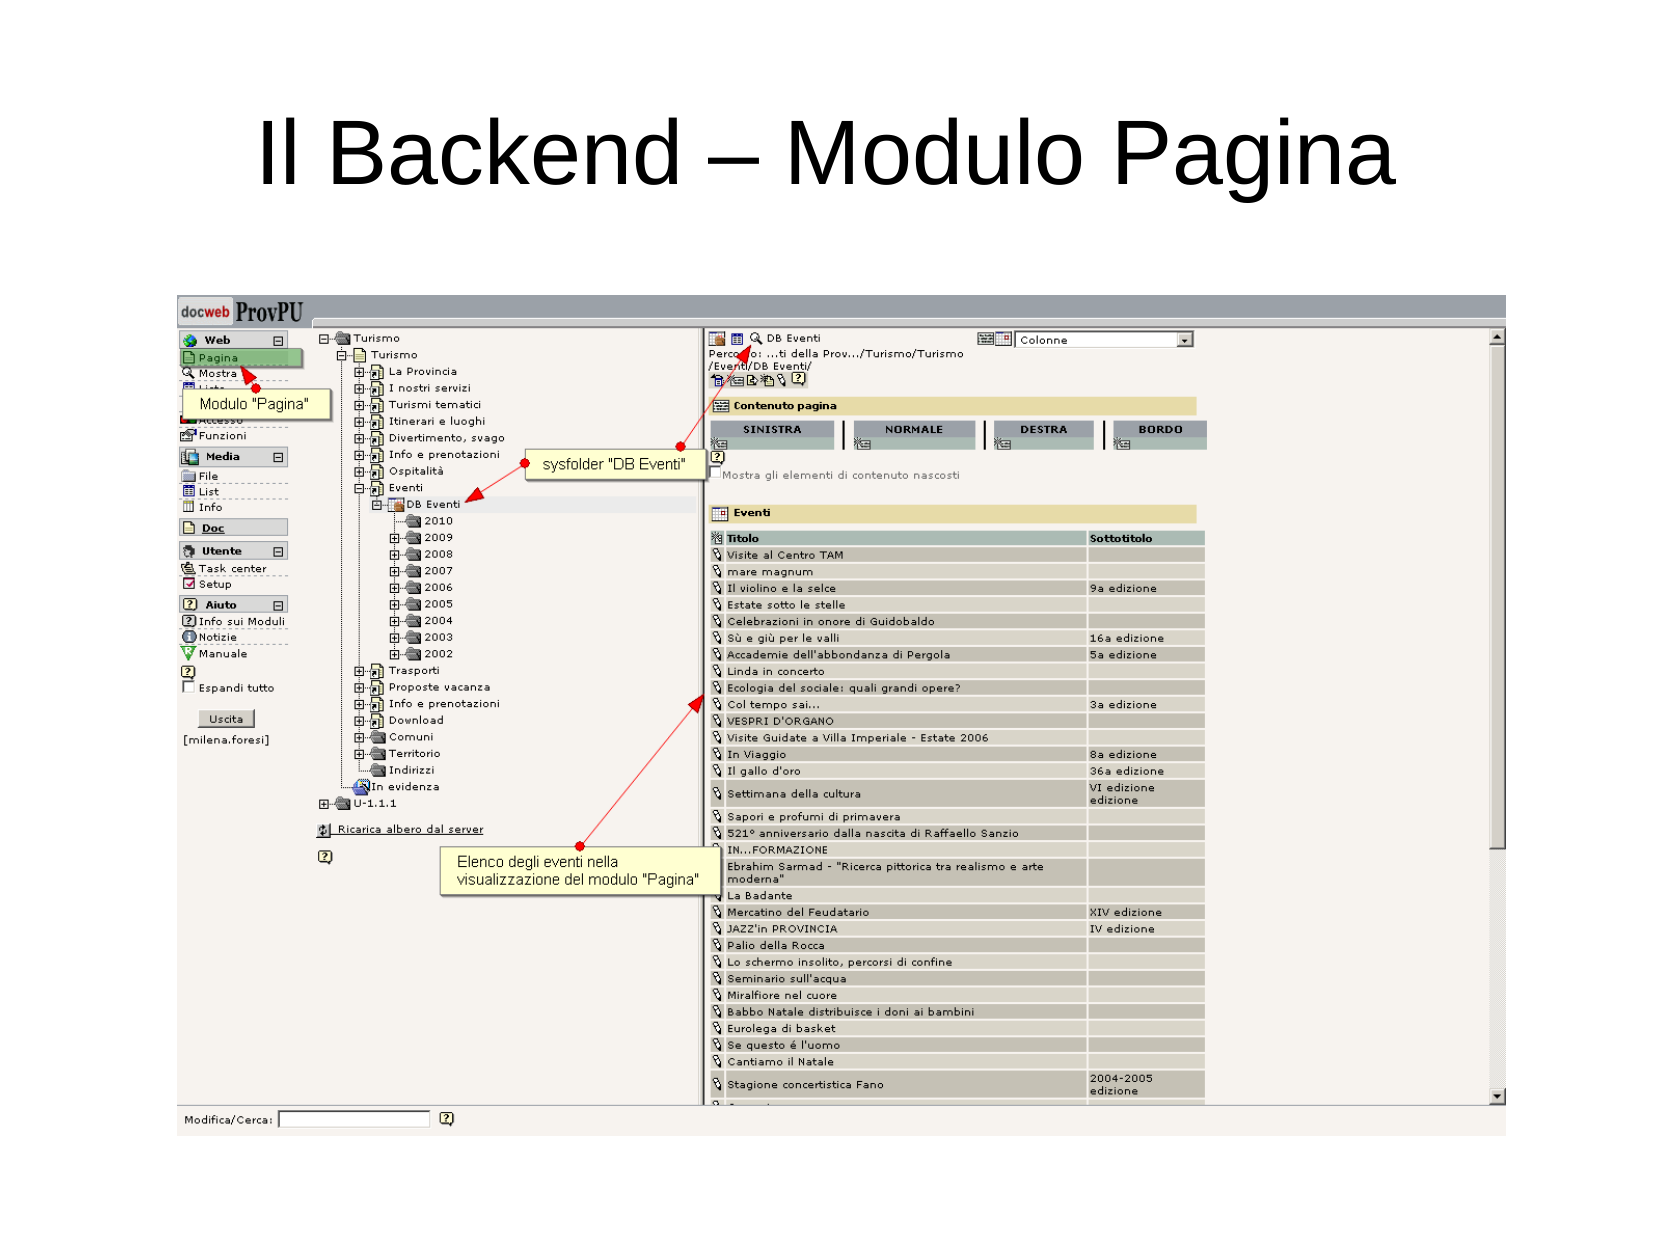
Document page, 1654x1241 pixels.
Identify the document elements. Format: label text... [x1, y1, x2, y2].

title Il Backend – Modulo Pagina [82, 56, 1571, 250]
picture [177, 295, 1506, 1137]
